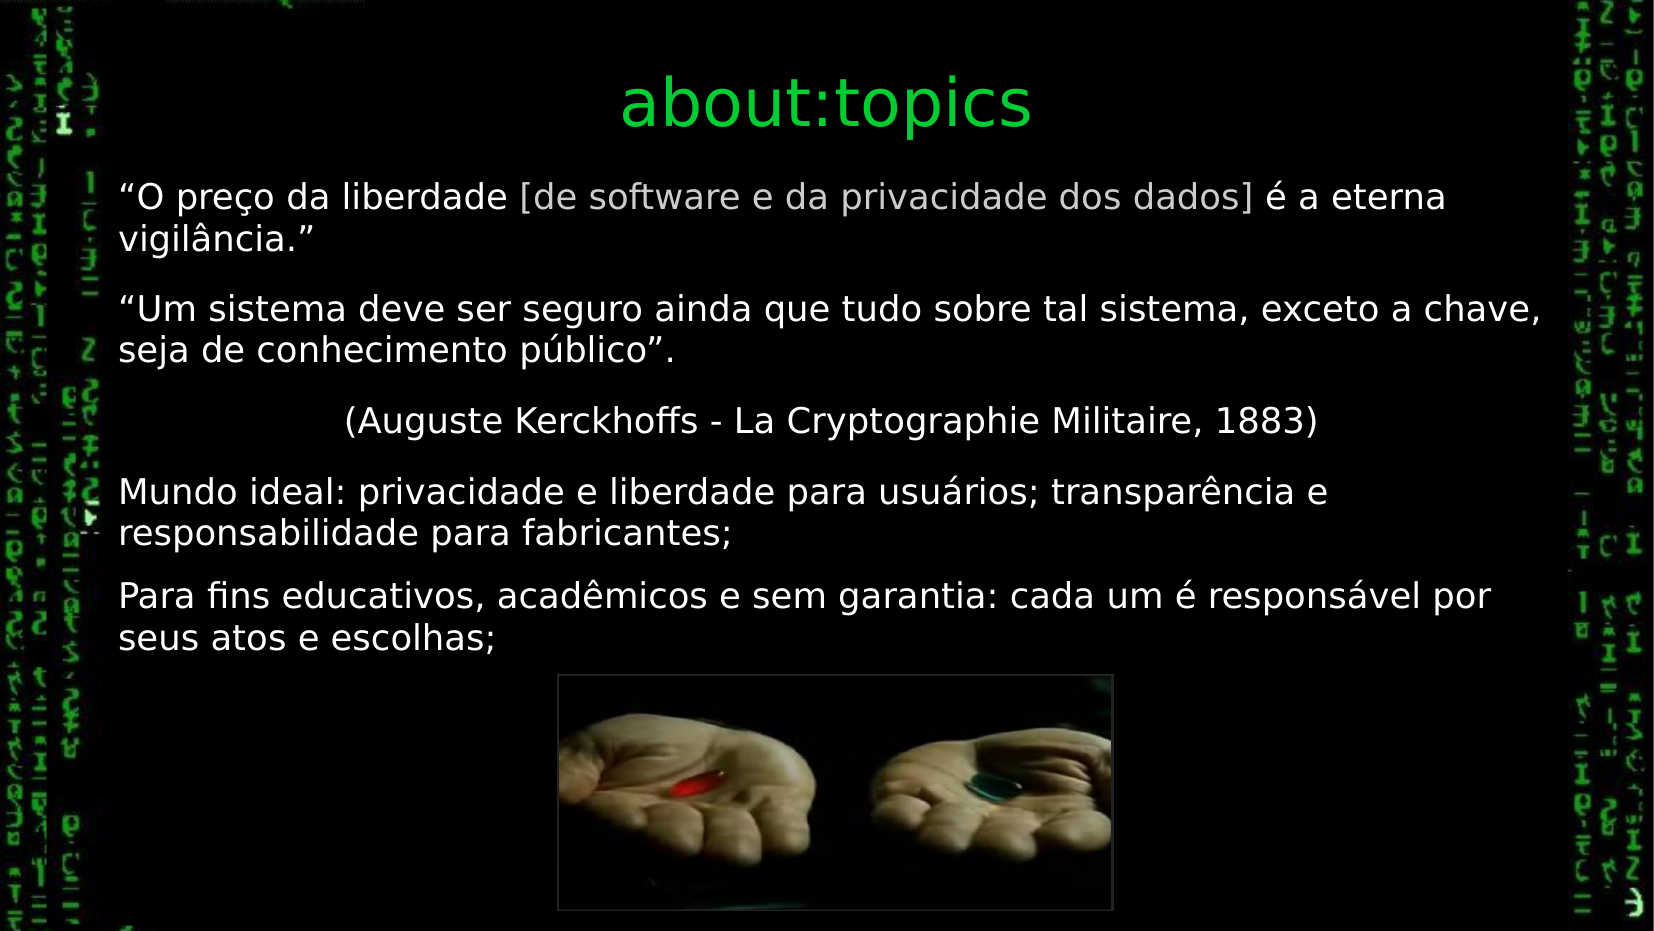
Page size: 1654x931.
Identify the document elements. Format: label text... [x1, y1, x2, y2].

picture [0, 0, 1654, 931]
list “O preço da liberdade [de software e da privacidade dos dados] é a eterna vigilância.” “Um sistema deve ser seguro ainda que tudo sobre tal sistema, exceto a chave, seja de conhecimento público”. (Auguste Kerckhoffs - La Cryptographie Militaire, 1883) Mundo ideal: privacidade e liberdade para usuários; transparência e responsabilidade para fabricantes; Para fins educativos, acadêmicos e sem garantia: cada um é responsável por seus atos e escolhas; [47, 176, 1546, 676]
title about:topics [82, 25, 1571, 181]
